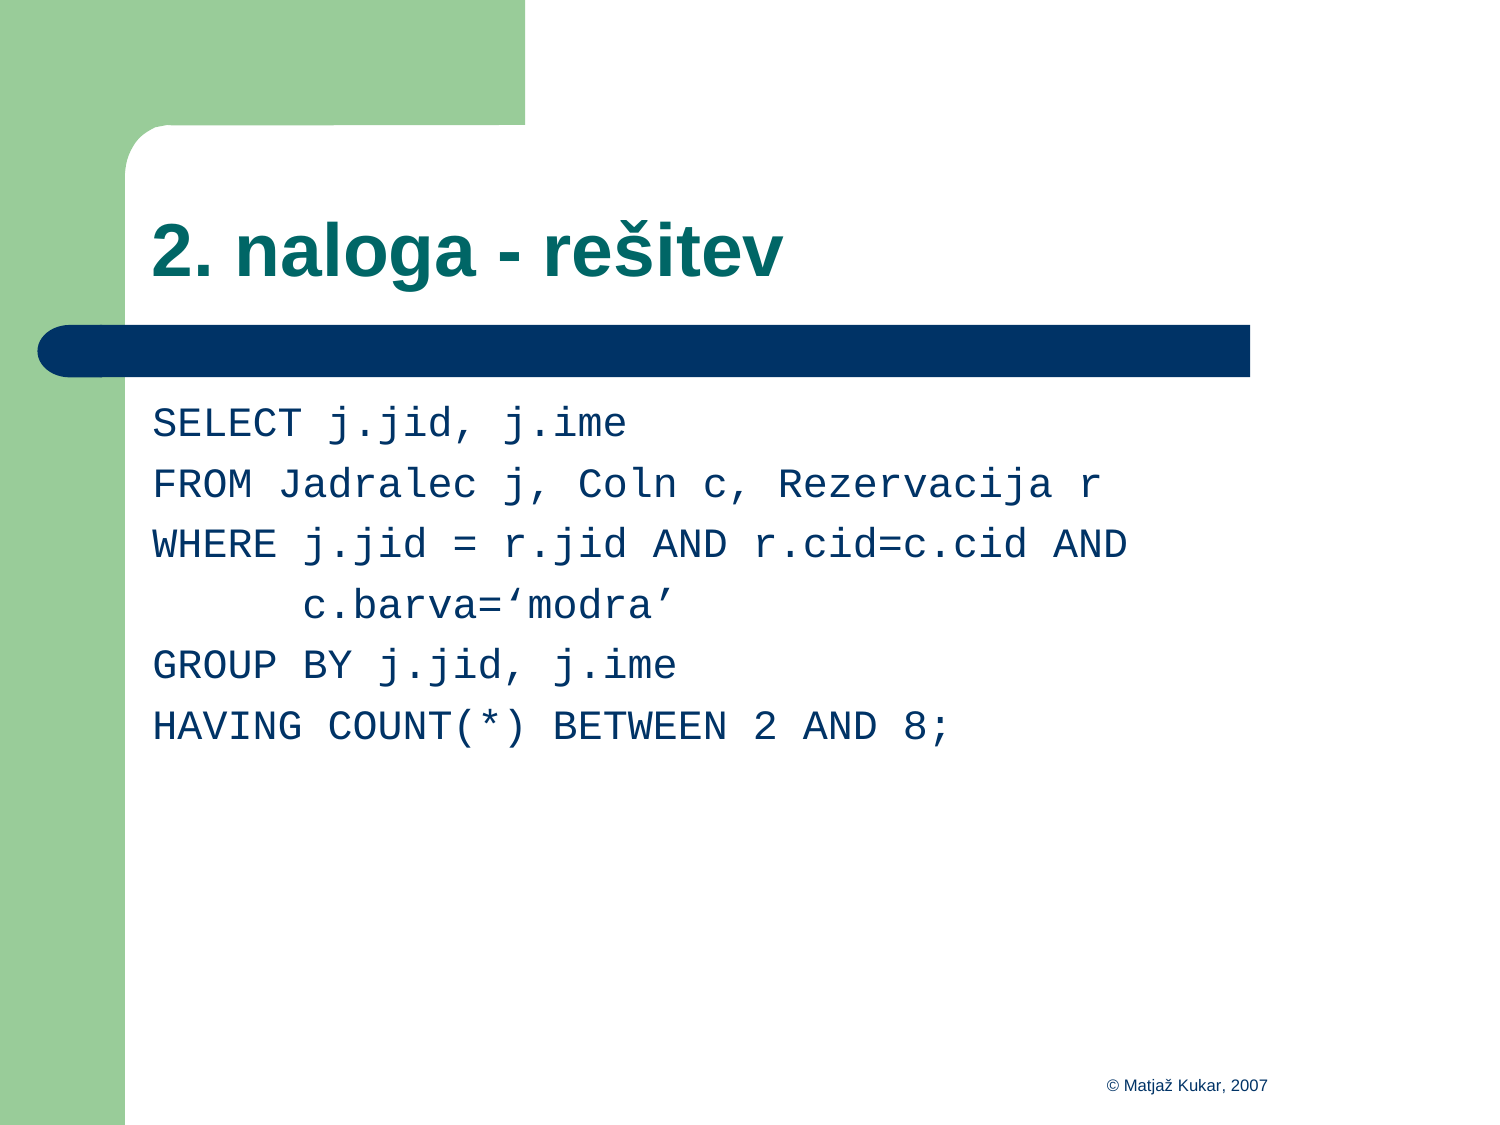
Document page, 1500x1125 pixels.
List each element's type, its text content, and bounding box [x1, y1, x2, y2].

title 2. naloga - rešitev [136, 136, 1414, 301]
text_box © Matjaž Kukar, 2007 [949, 1025, 1426, 1103]
list SELECT j.jid, j.ime FROM Jadralec j, Coln c, Rezervacija r WHERE j.jid = r.jid AND r.cid=c.cid AND c.barva=‘modra’ GROUP BY j.jid, j.ime HAVING COUNT(*) BETWEEN 2 AND 8; [137, 387, 1400, 999]
